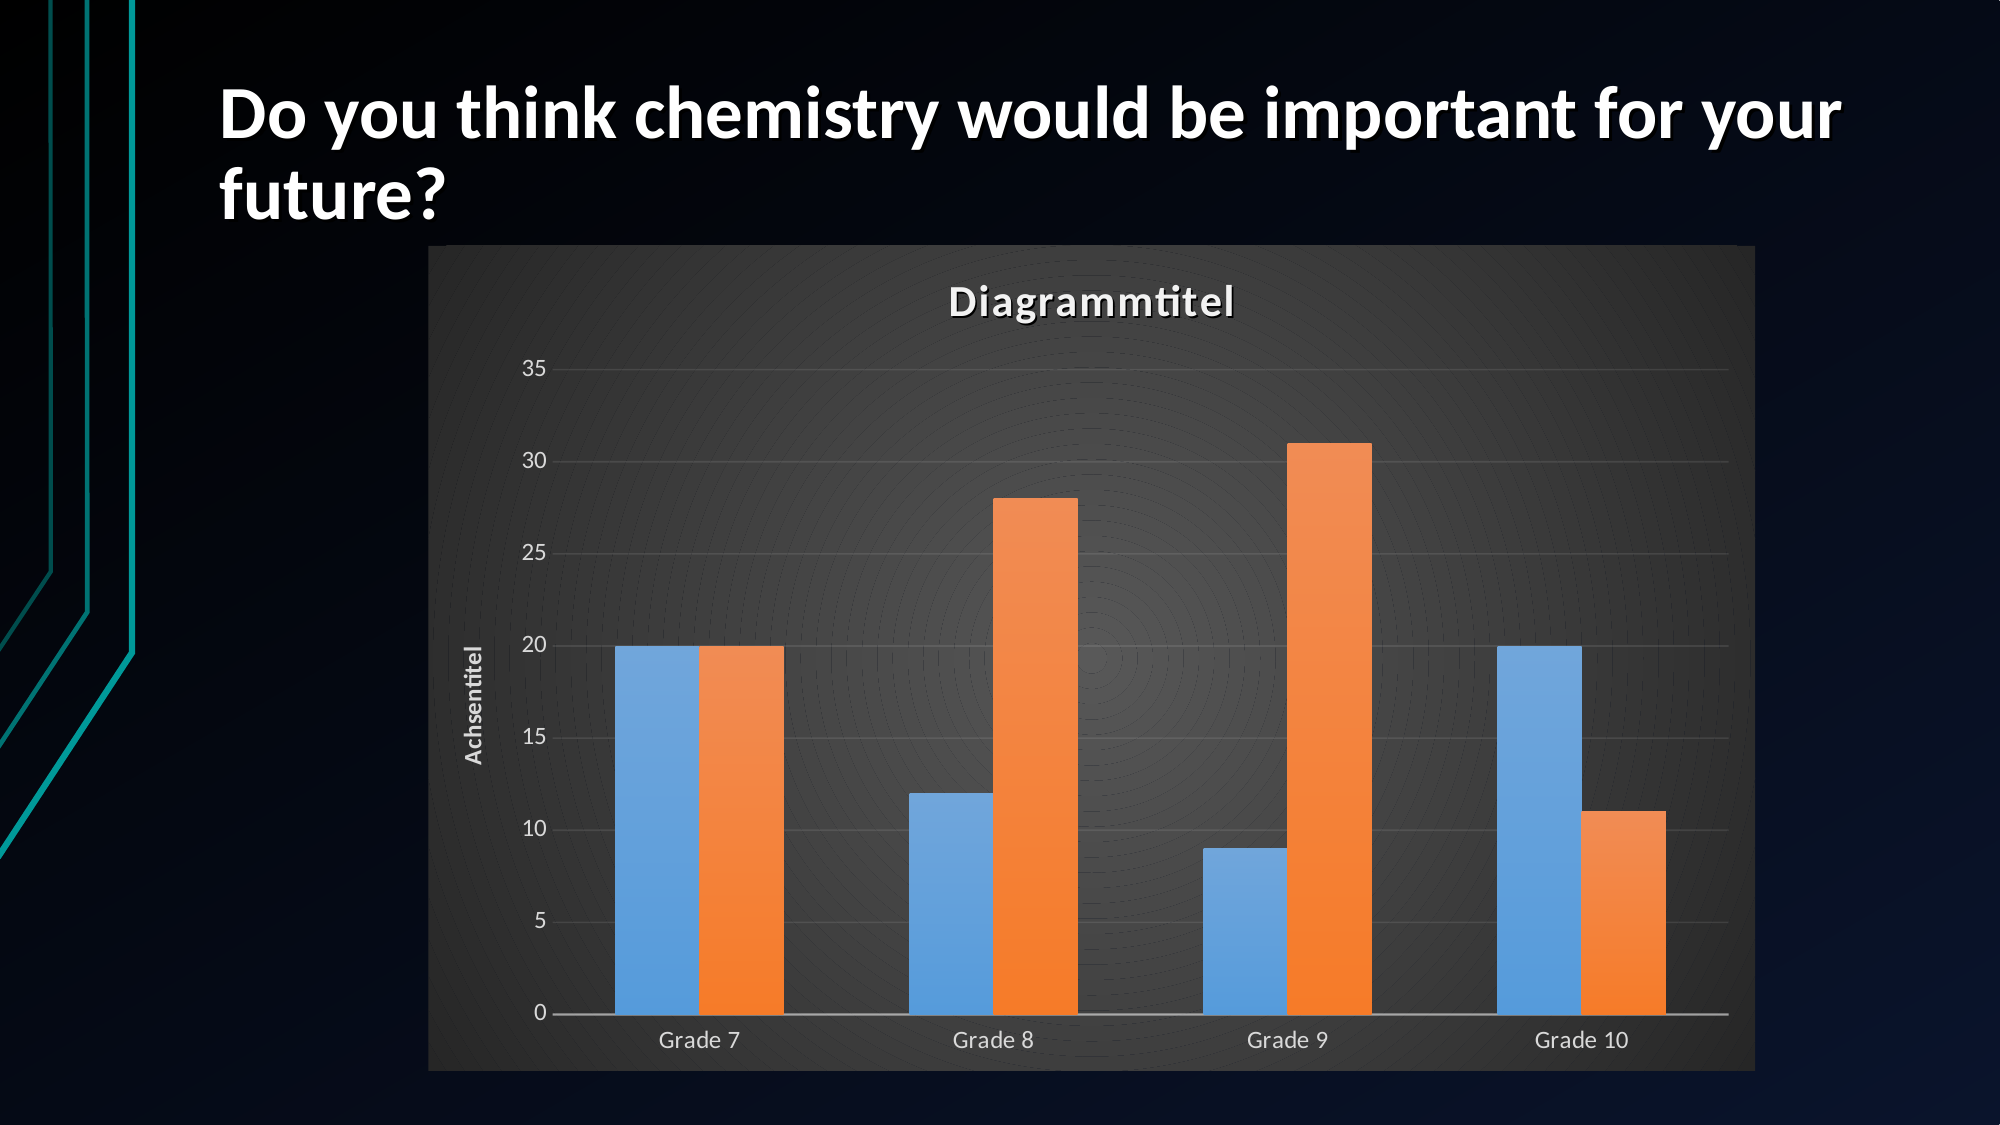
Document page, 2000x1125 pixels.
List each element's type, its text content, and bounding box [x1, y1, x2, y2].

title Do you think chemistry would be important for your future? [199, 45, 1900, 246]
chart [428, 245, 1756, 1071]
